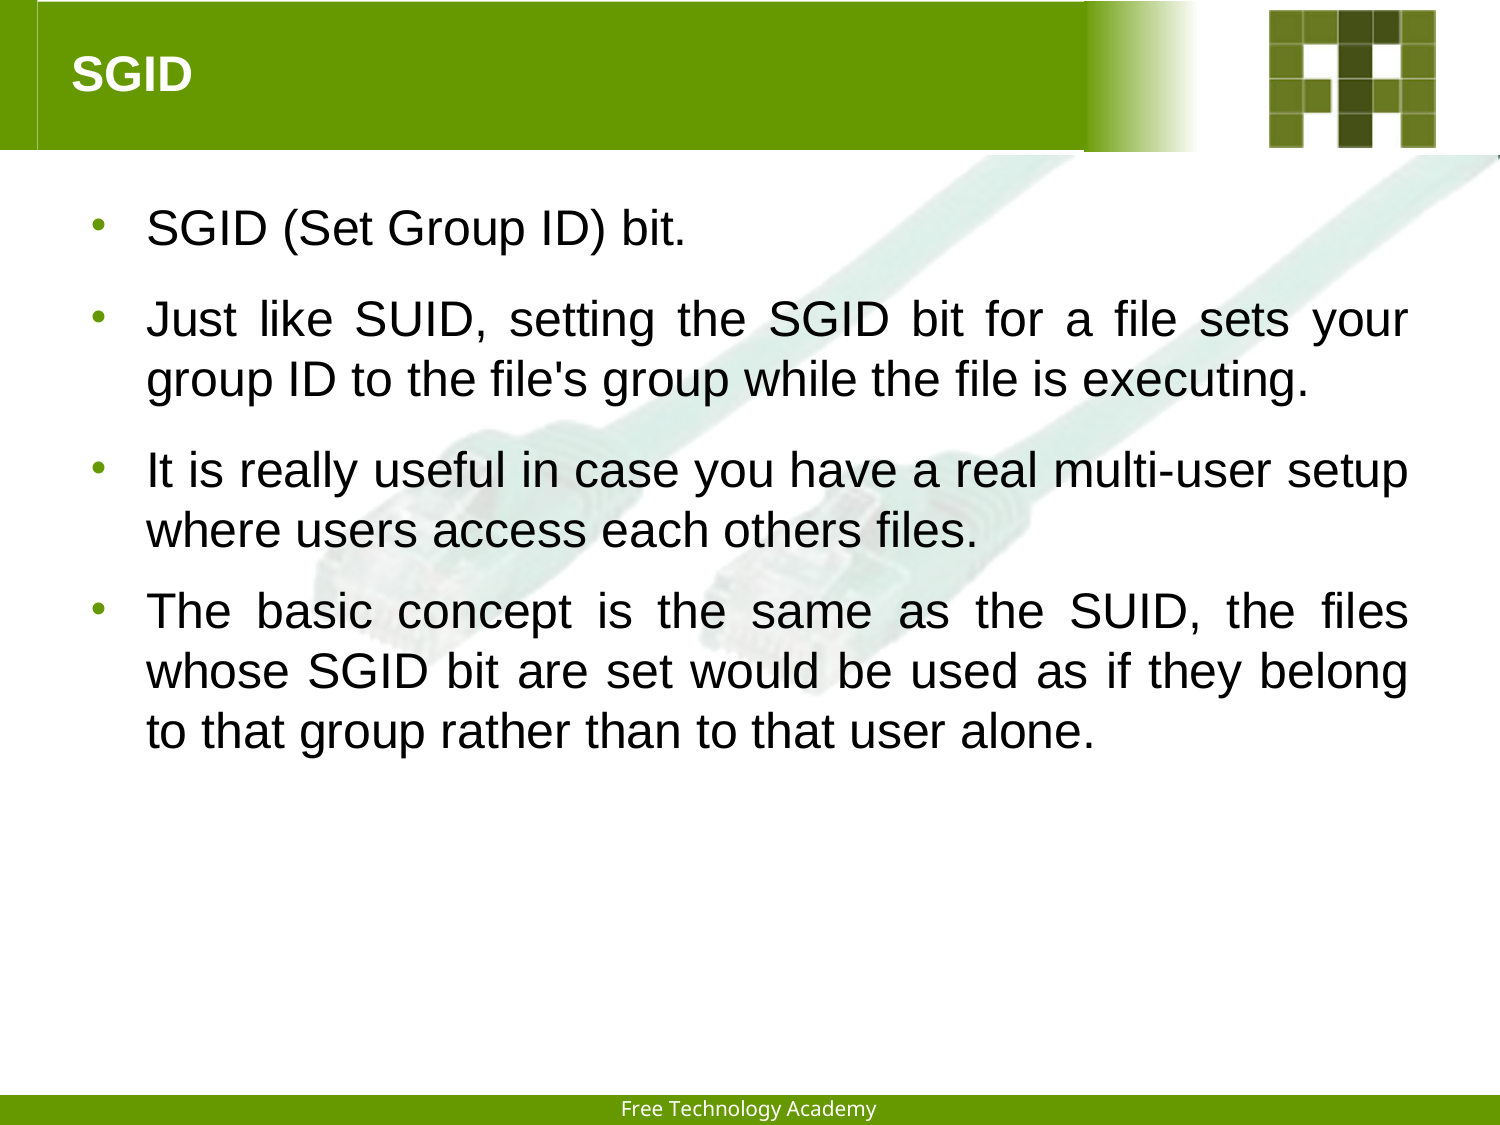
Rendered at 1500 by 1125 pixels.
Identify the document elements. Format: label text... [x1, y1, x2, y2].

title SGID [56, 1, 1107, 152]
picture [1269, 10, 1436, 148]
list SGID (Set Group ID) bit. Just like SUID, setting the SGID bit for a file sets your group ID to the file's group while the file is executing. It is really useful in case you have a real multi-user setup where users access each others files. The basic concept is the same as the SUID, the files whose SGID bit are set would be used as if they belong to that group rather than to that user alone. [75, 187, 1426, 1065]
